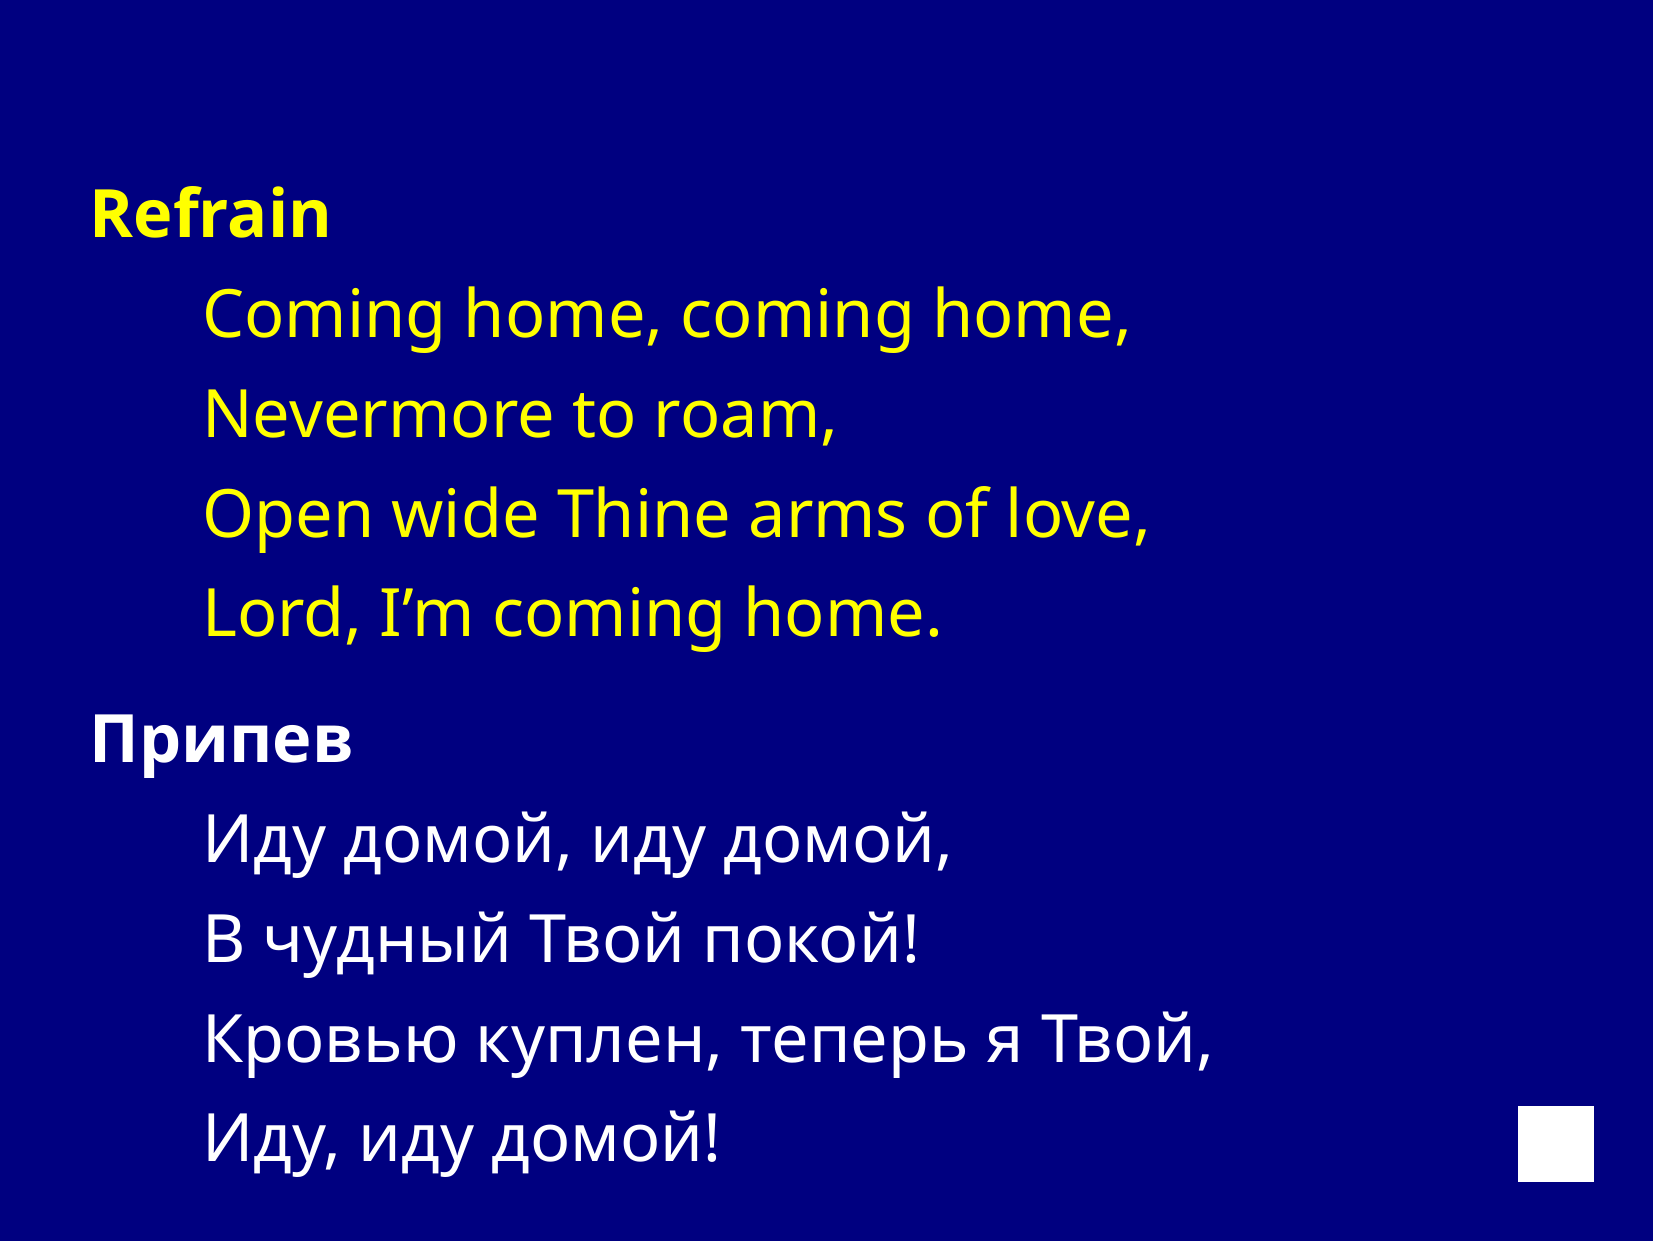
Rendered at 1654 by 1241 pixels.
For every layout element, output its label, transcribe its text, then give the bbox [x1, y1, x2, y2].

text_box Refrain Coming home, coming home, Nevermore to roam, Open wide Thine arms of love, Lord, I’m coming home. [75, 150, 1576, 638]
text_box [1518, 1106, 1594, 1182]
text_box Припев Иду домой, иду домой, В чудный Твой покой! Кровью куплен, теперь я Твой, Иду, иду домой! [75, 675, 1576, 1163]
